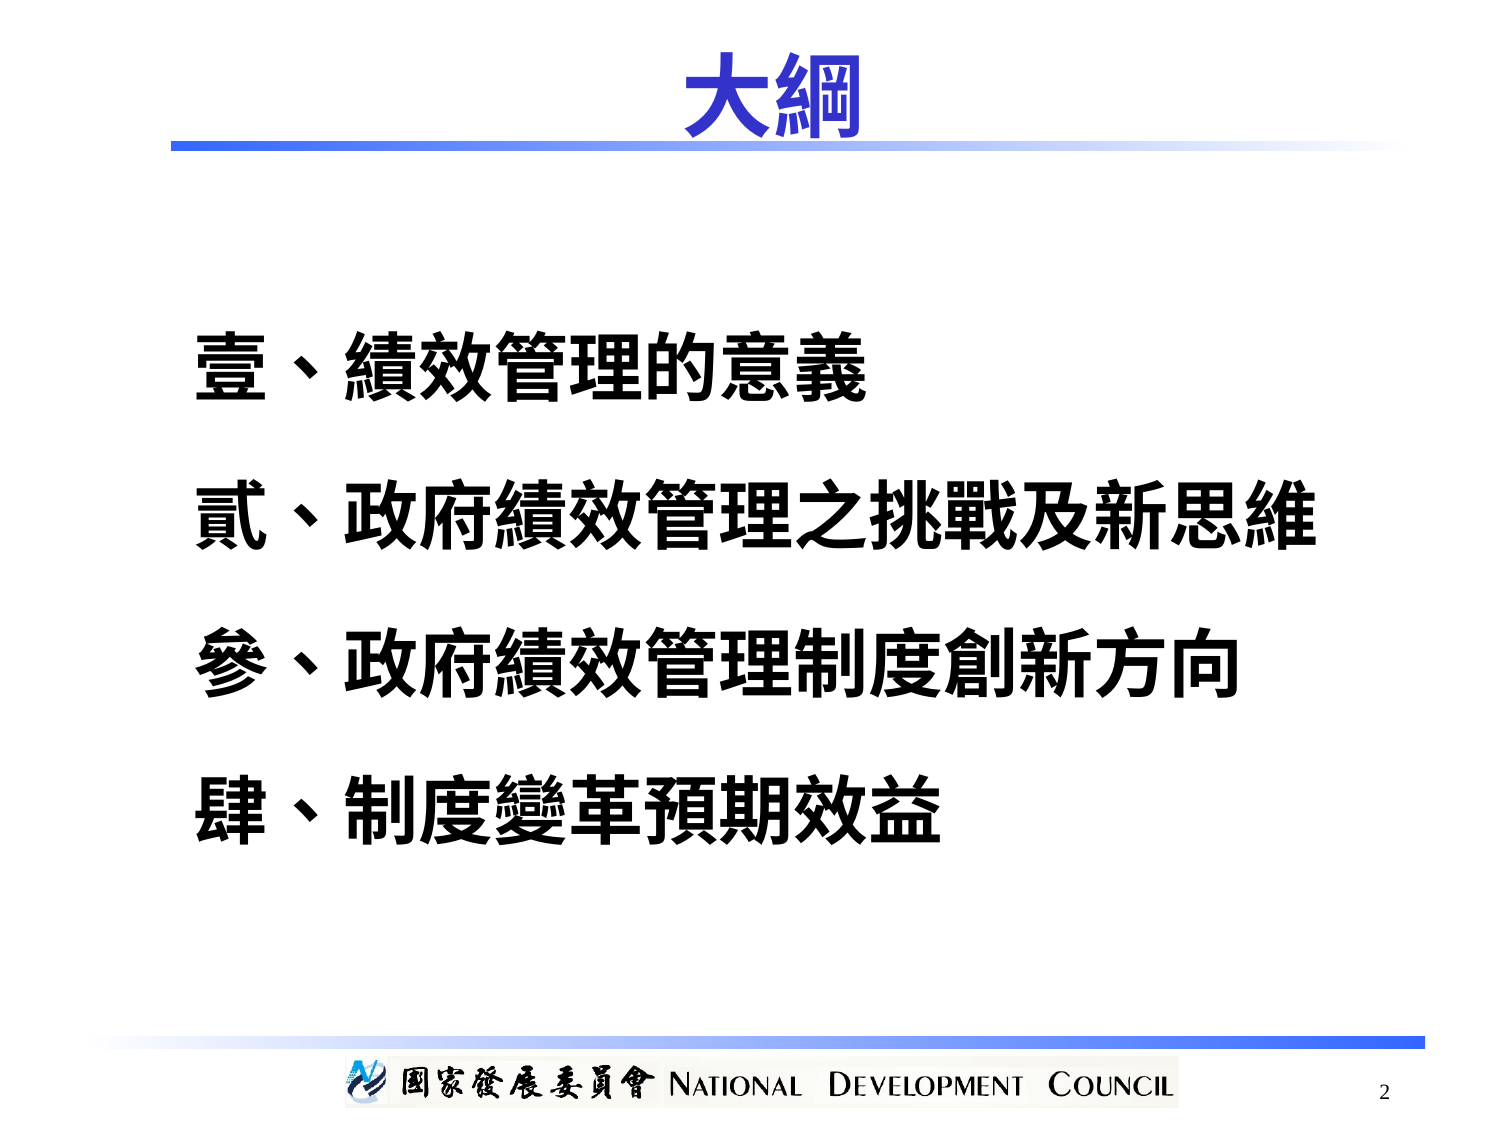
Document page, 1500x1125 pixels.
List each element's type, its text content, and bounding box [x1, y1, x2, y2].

text_box 20 [1259, 1036, 1263, 1048]
text_box 壹、績效管理的意義 貳、政府績效管理之挑戰及新思維 參、政府績效管理制度創新方向 肆、制度變革預期效益 [178, 268, 1365, 913]
title 大綱 [135, 31, 1411, 141]
text_box 2 [1364, 1070, 1490, 1106]
